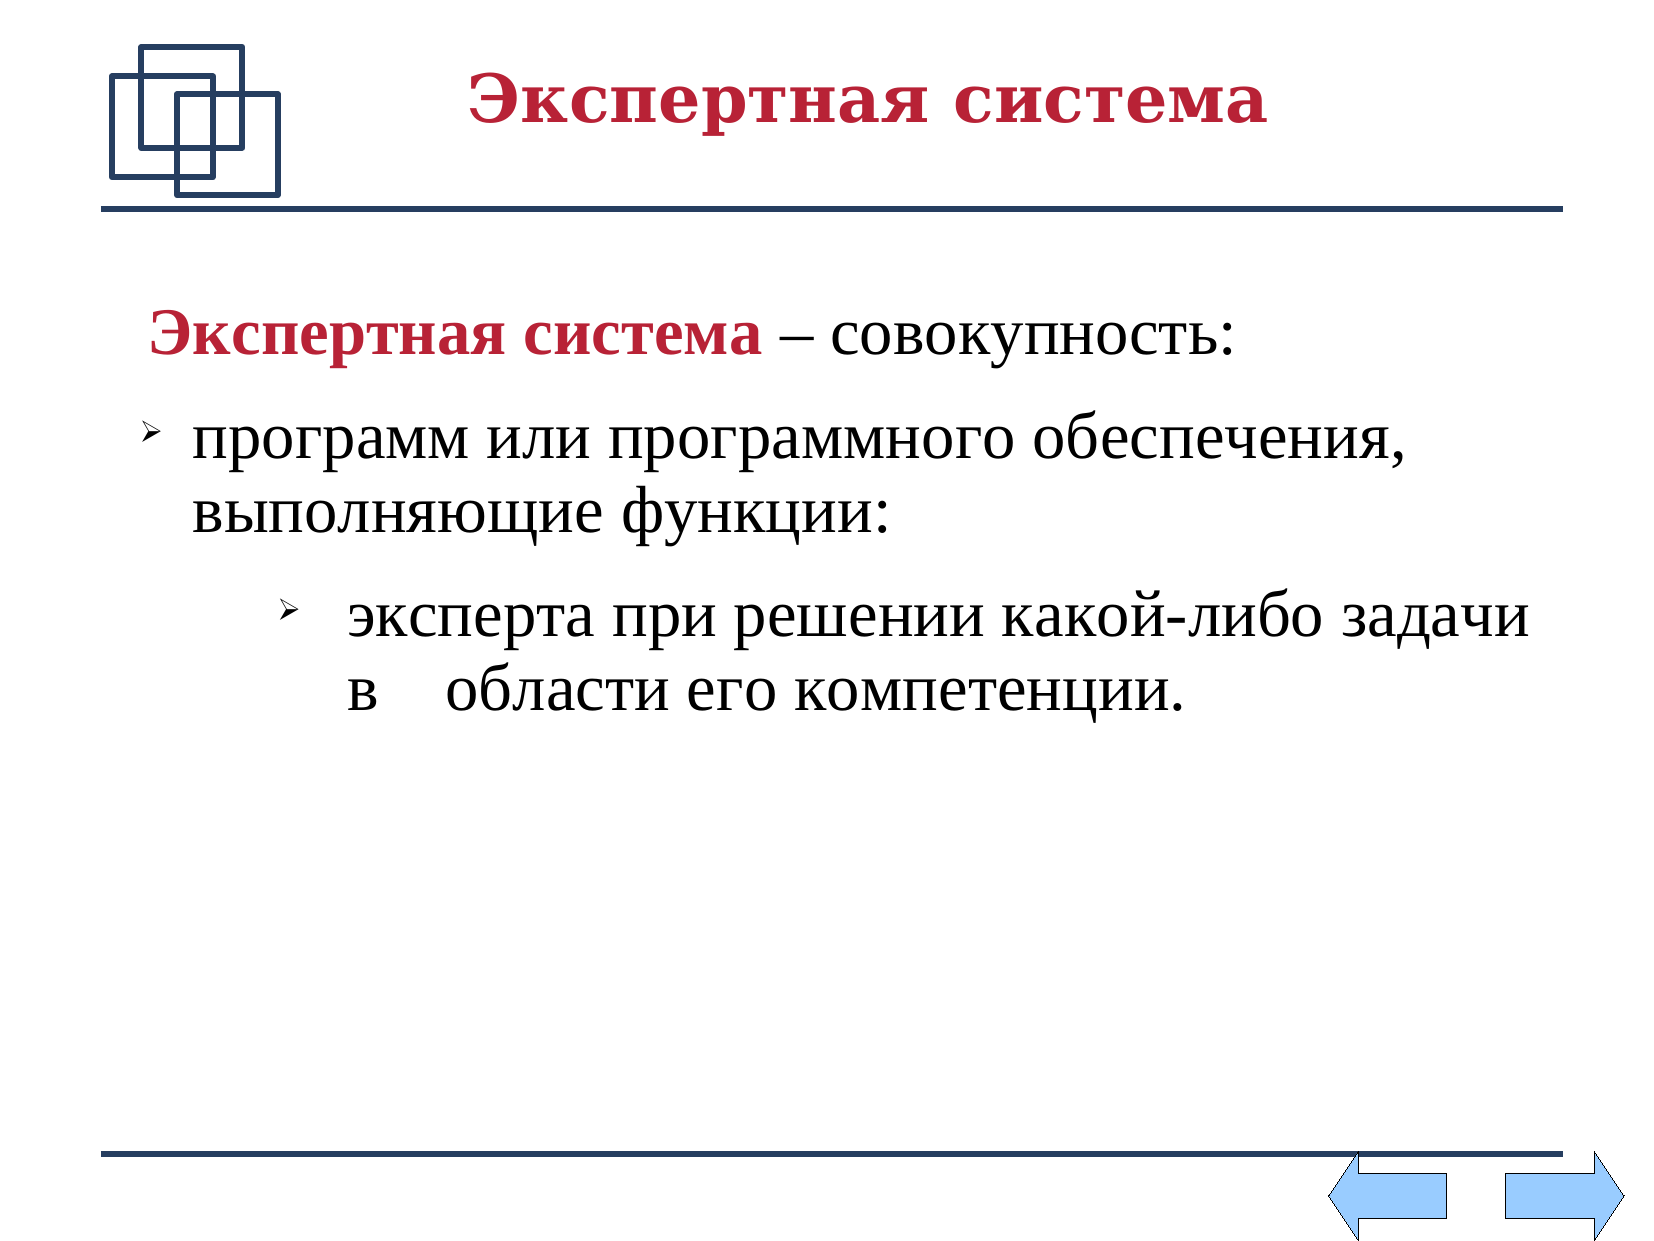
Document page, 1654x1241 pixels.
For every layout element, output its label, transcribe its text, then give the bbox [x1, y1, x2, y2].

text_box [1328, 1151, 1447, 1241]
list Экспертная система – совокупность: программ или программного обеспечения, выполняющие функции: эксперта при решении какой-либо задачи в области его компетенции. [76, 295, 1565, 1114]
text_box Экспертная система [396, 59, 1506, 138]
text_box [1505, 1151, 1625, 1241]
